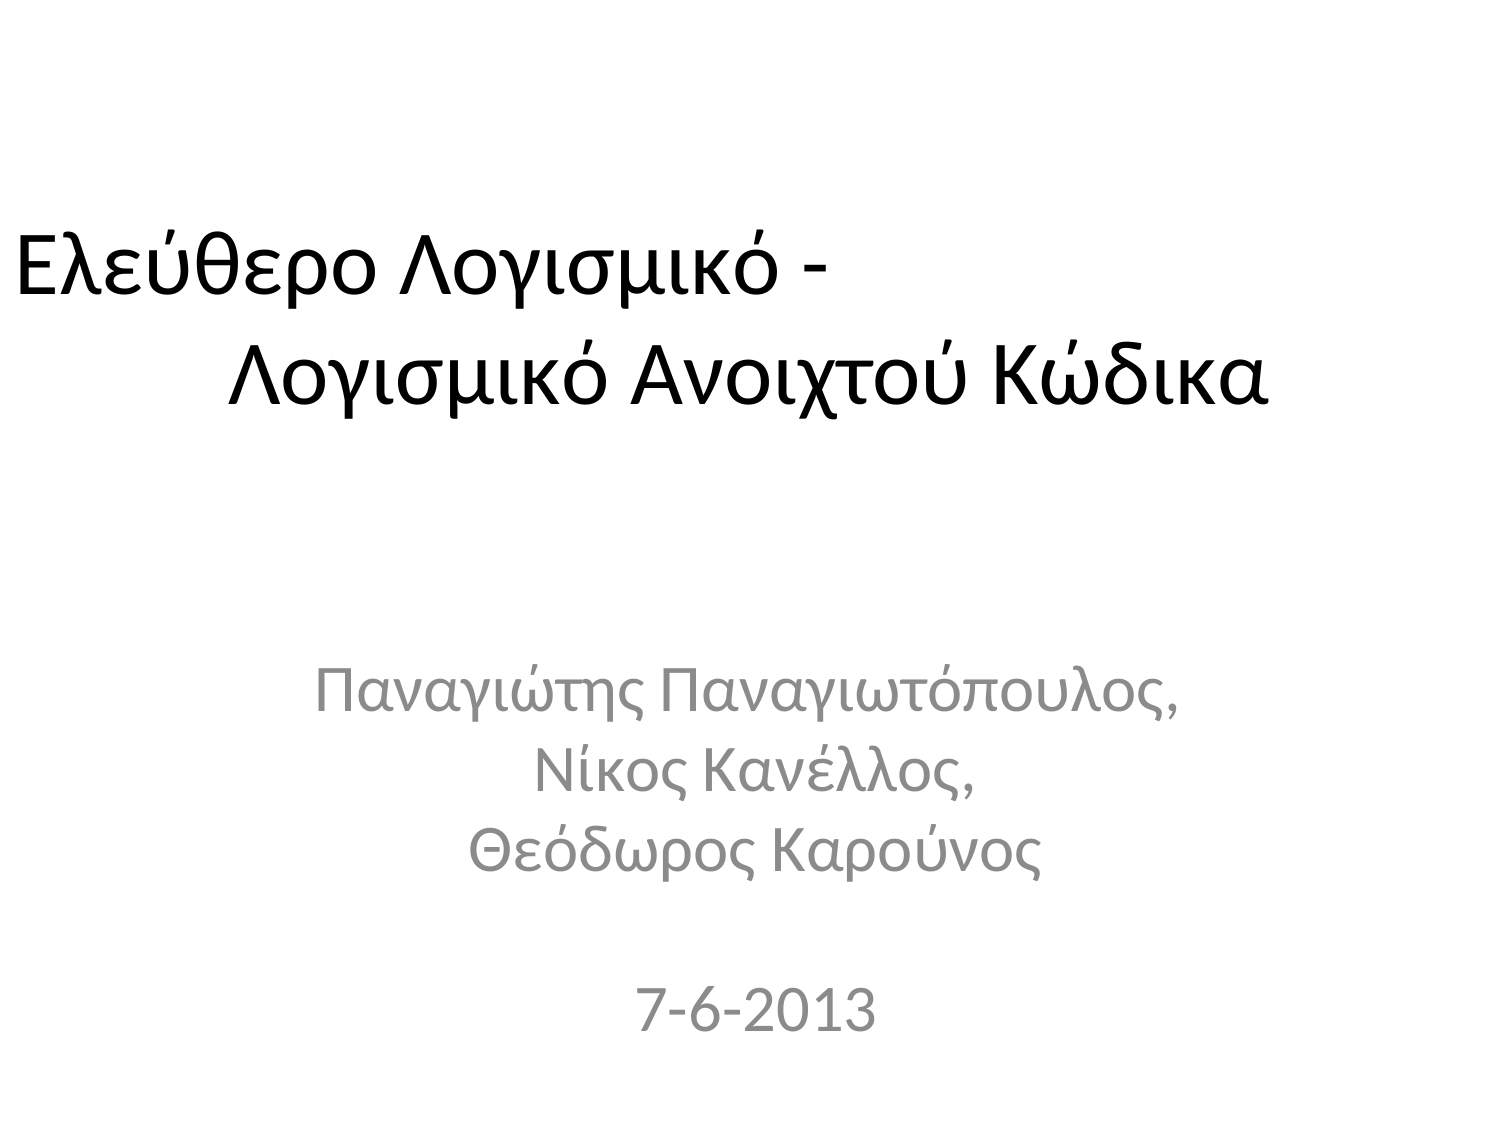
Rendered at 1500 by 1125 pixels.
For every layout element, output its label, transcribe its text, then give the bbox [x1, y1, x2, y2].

text_box Παναγιώτης Παναγιωτόπουλος, Νίκος Κανέλλος, Θεόδωρος Καρούνος 7-6-2013 [94, 637, 1418, 993]
text_box Ελεύθερο Λογισμικό - Λογισμικό Ανοιχτού Κώδικα [0, 195, 1500, 437]
